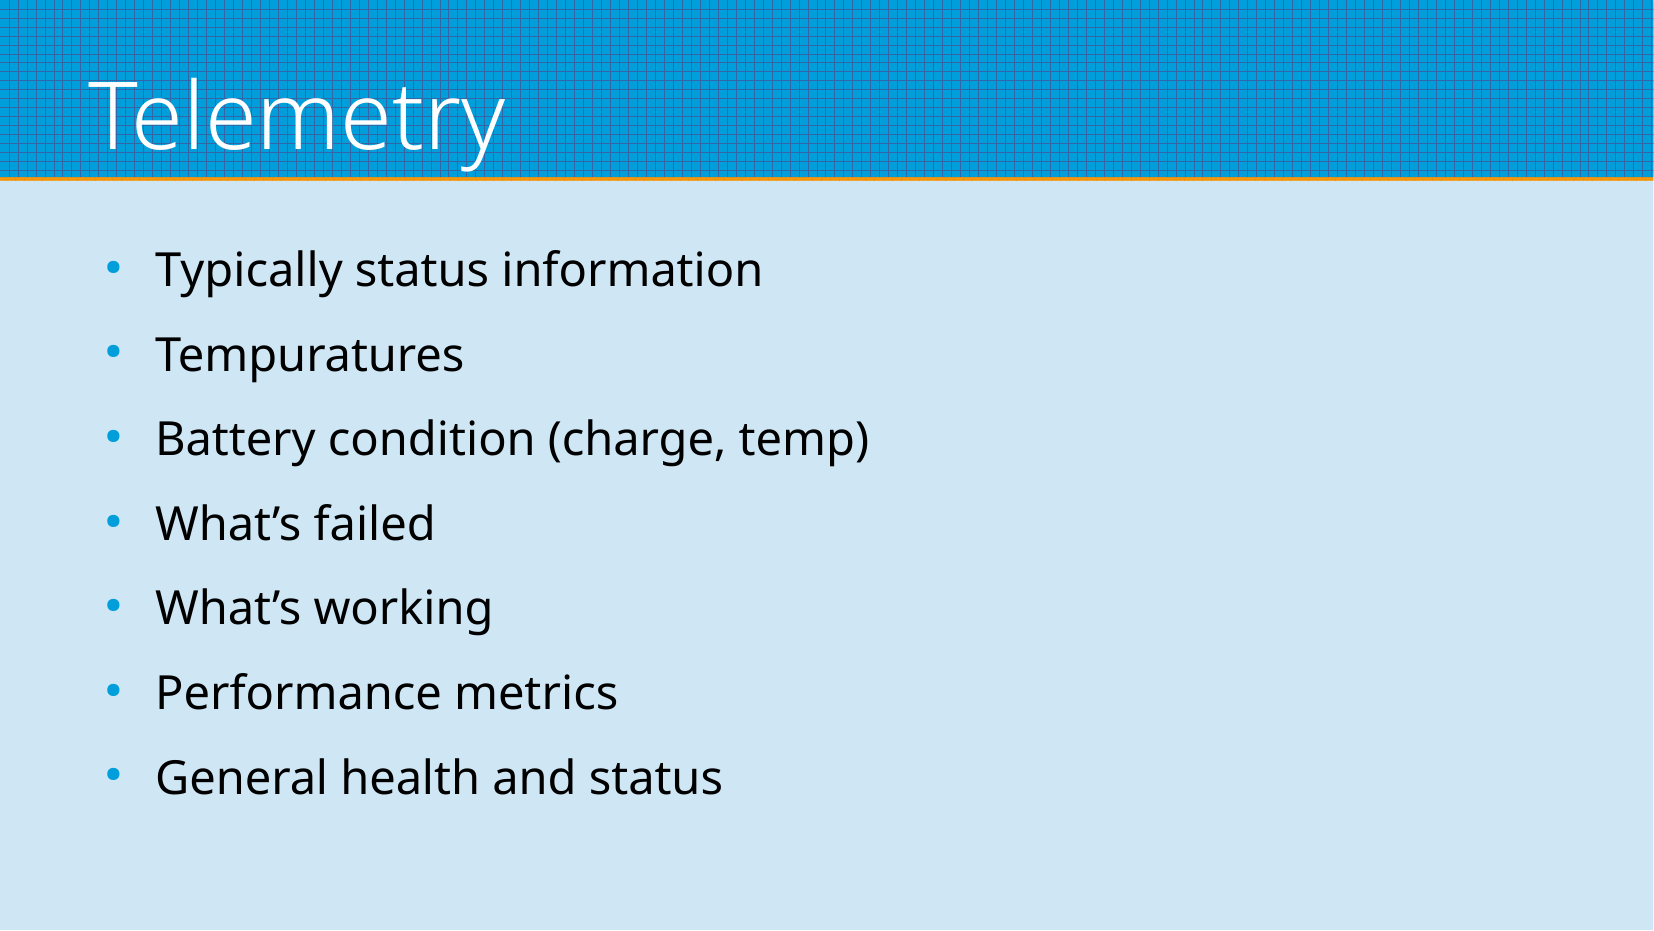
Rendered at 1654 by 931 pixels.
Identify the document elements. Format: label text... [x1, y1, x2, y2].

title Telemetry [88, 14, 1565, 178]
list Typically status information Tempuratures Battery condition (charge, temp) What’s failed What’s working Performance metrics General health and status [88, 236, 1565, 813]
